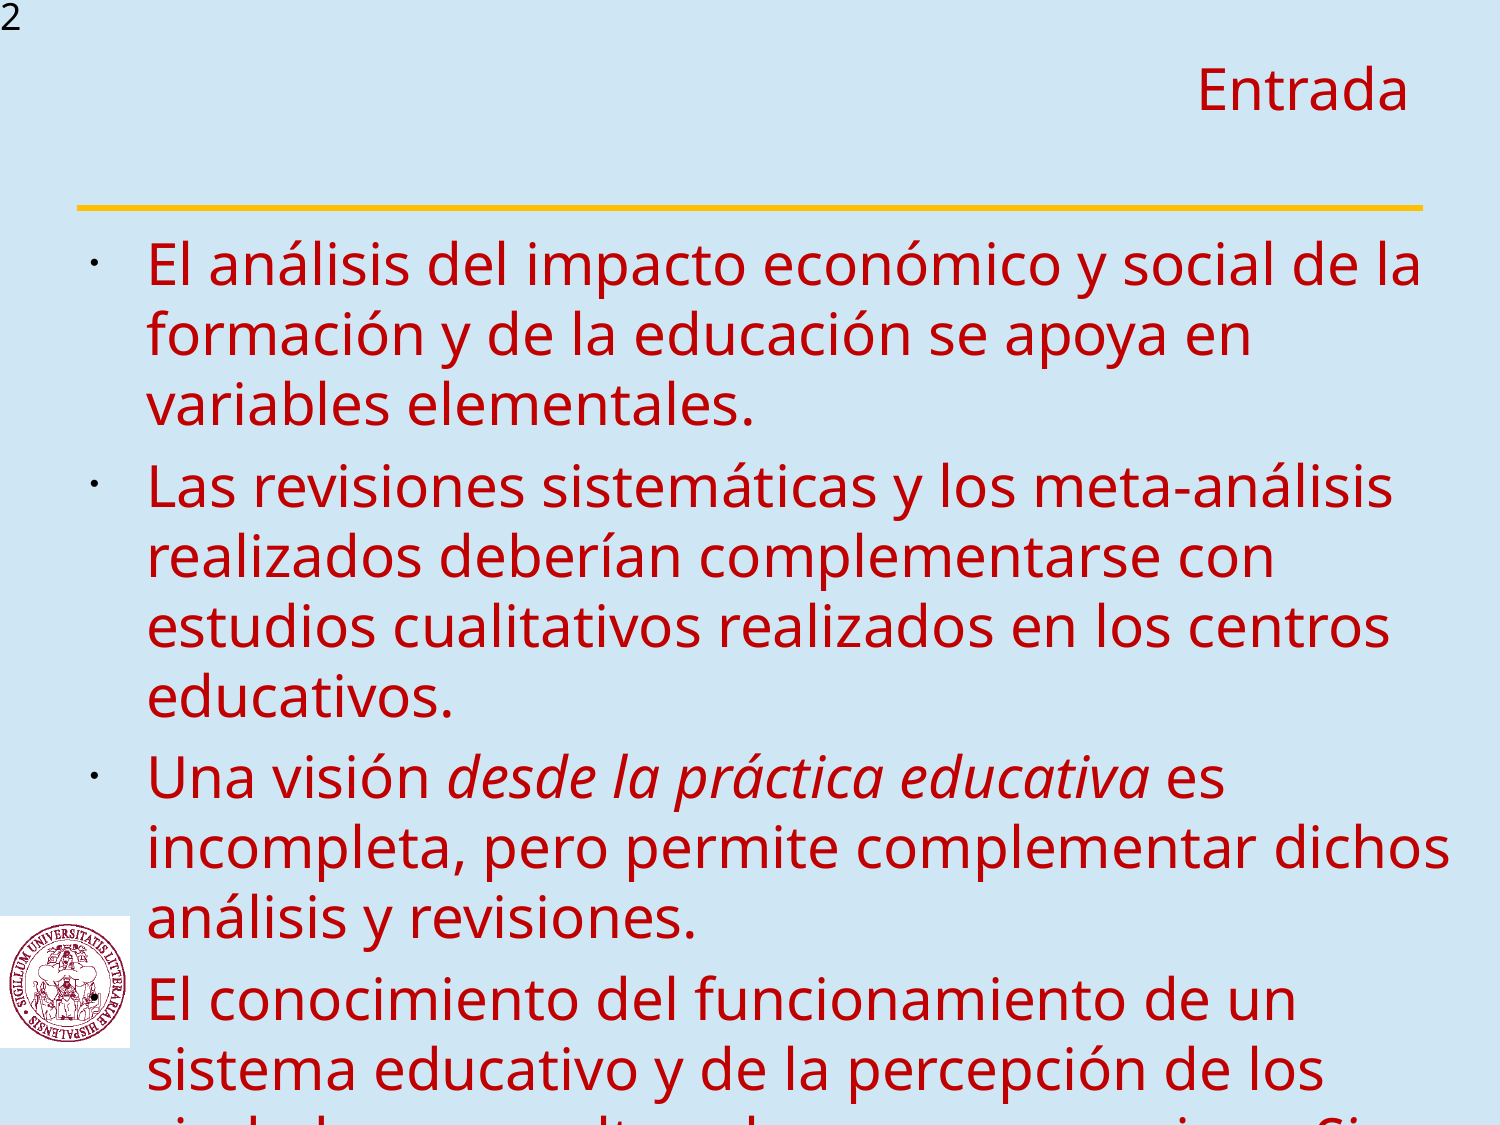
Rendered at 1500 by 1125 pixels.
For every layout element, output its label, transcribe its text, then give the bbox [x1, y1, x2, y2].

list El análisis del impacto económico y social de la formación y de la educación se apoya en variables elementales. Las revisiones sistemáticas y los meta-análisis realizados deberían complementarse con estudios cualitativos realizados en los centros educativos. Una visión desde la práctica educativa es incompleta, pero permite complementar dichos análisis y revisiones. El conocimiento del funcionamiento de un sistema educativo y de la percepción de los ciudadanos resultan clave para su mejora. Sin evaluación (participativa) no hay mejora. Es necesario ir más allá de los cambios y recambios y plantearse un rediseño del sistema: debemos reconfigurar las relaciones entre economía, sociedad y educación. [75, 219, 1471, 1059]
title Entrada [75, 45, 1425, 185]
picture [0, 916, 75, 1048]
